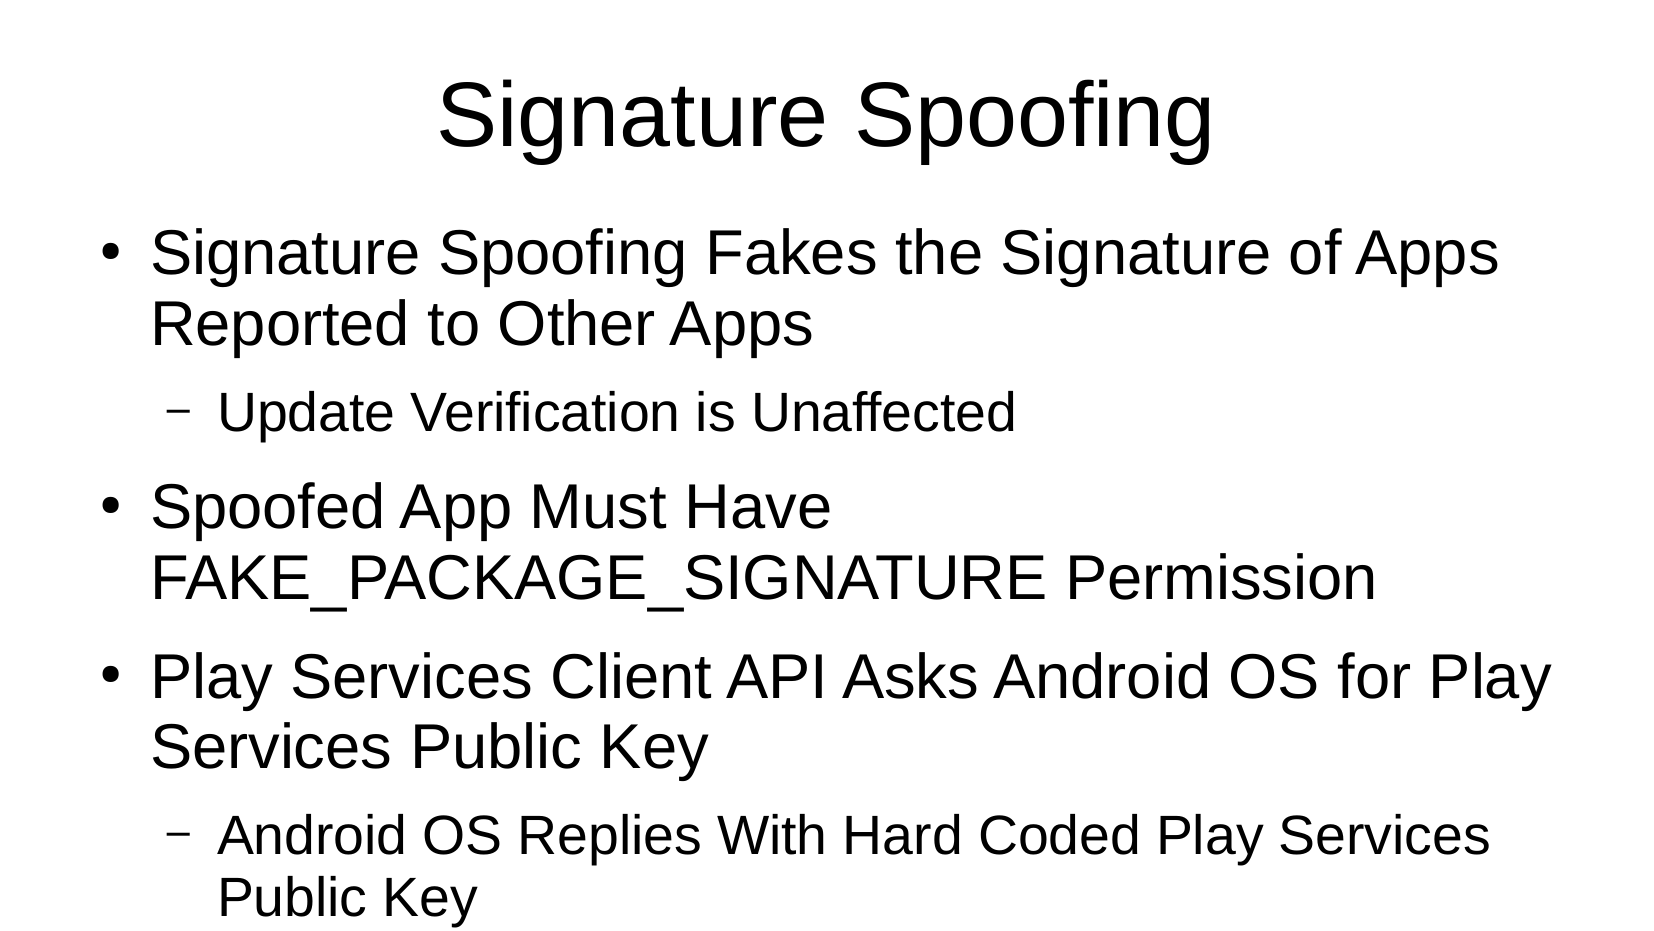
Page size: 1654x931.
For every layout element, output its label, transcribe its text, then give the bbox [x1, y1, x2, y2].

list Signature Spoofing Fakes the Signature of Apps Reported to Other Apps Update Verification is Unaffected Spoofed App Must Have FAKE_PACKAGE_SIGNATURE Permission Play Services Client API Asks Android OS for Play Services Public Key Android OS Replies With Hard Coded Play Services Public Key [82, 217, 1571, 931]
title Signature Spoofing [82, 37, 1571, 193]
